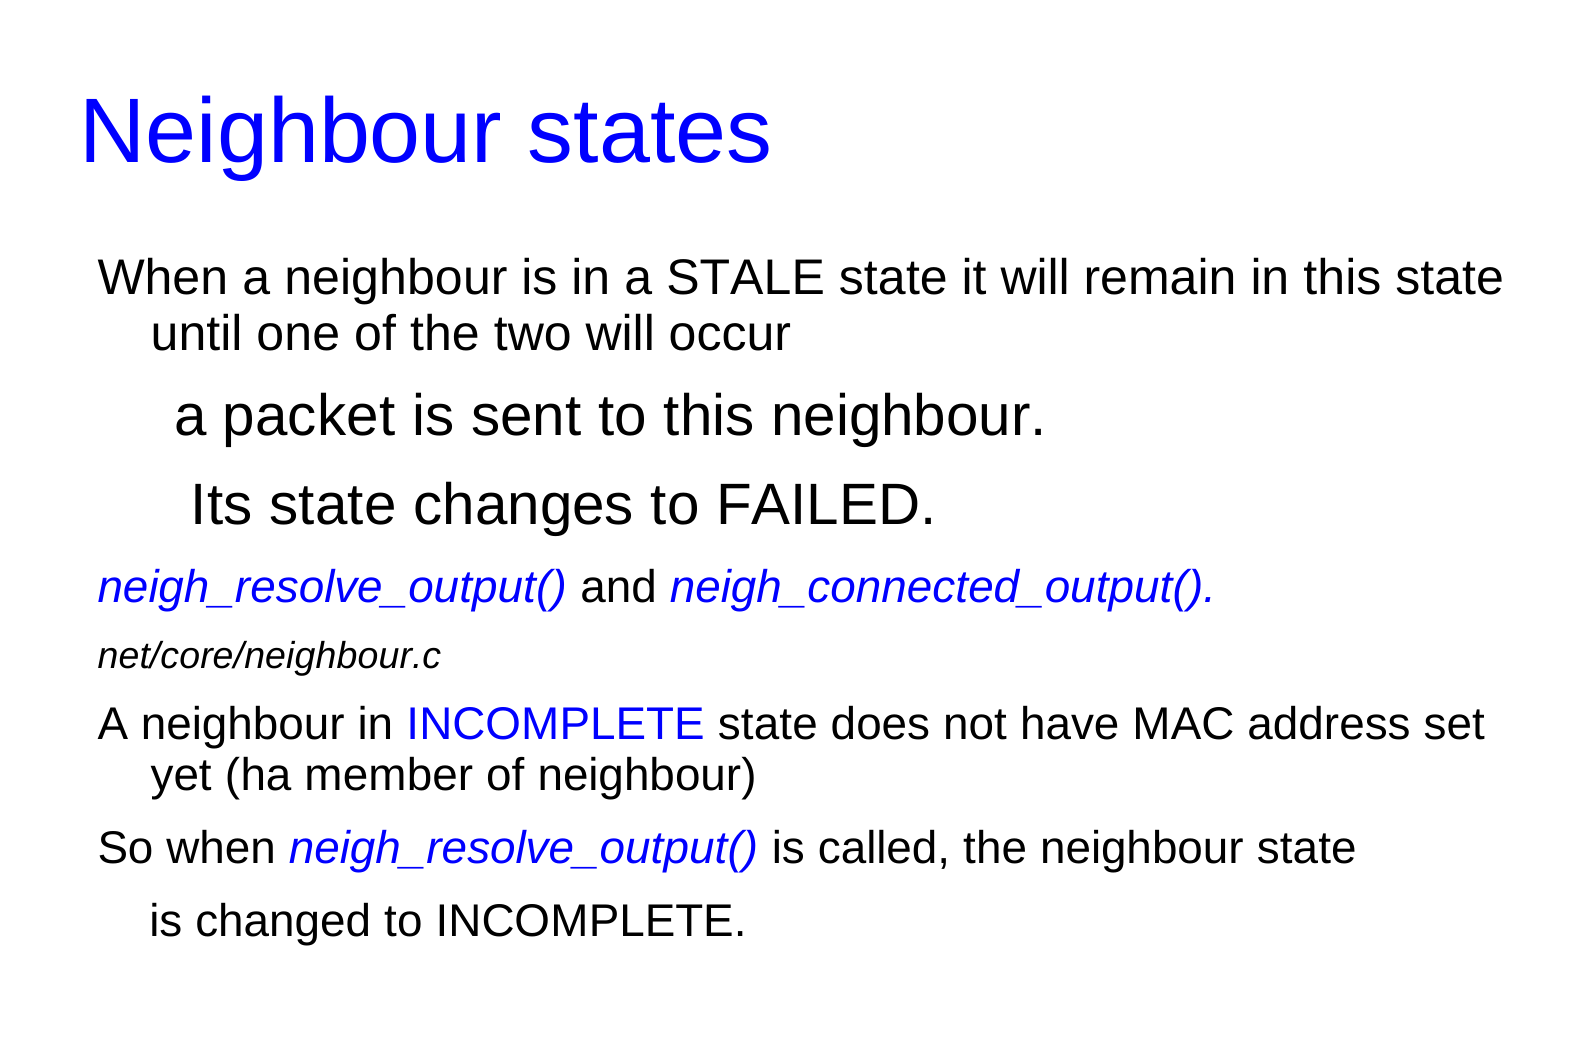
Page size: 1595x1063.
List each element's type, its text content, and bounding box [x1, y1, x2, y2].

title Neighbour states [79, 49, 1515, 213]
list When a neighbour is in a STALE state it will remain in this state until one of the two will occur a packet is sent to this neighbour. Its state changes to FAILED. neigh_resolve_output() and neigh_connected_output(). net/core/neighbour.c A neighbour in INCOMPLETE state does not have MAC address set yet (ha member of neighbour) So when neigh_resolve_output() is called, the neighbour state is changed to INCOMPLETE. [79, 248, 1515, 1010]
